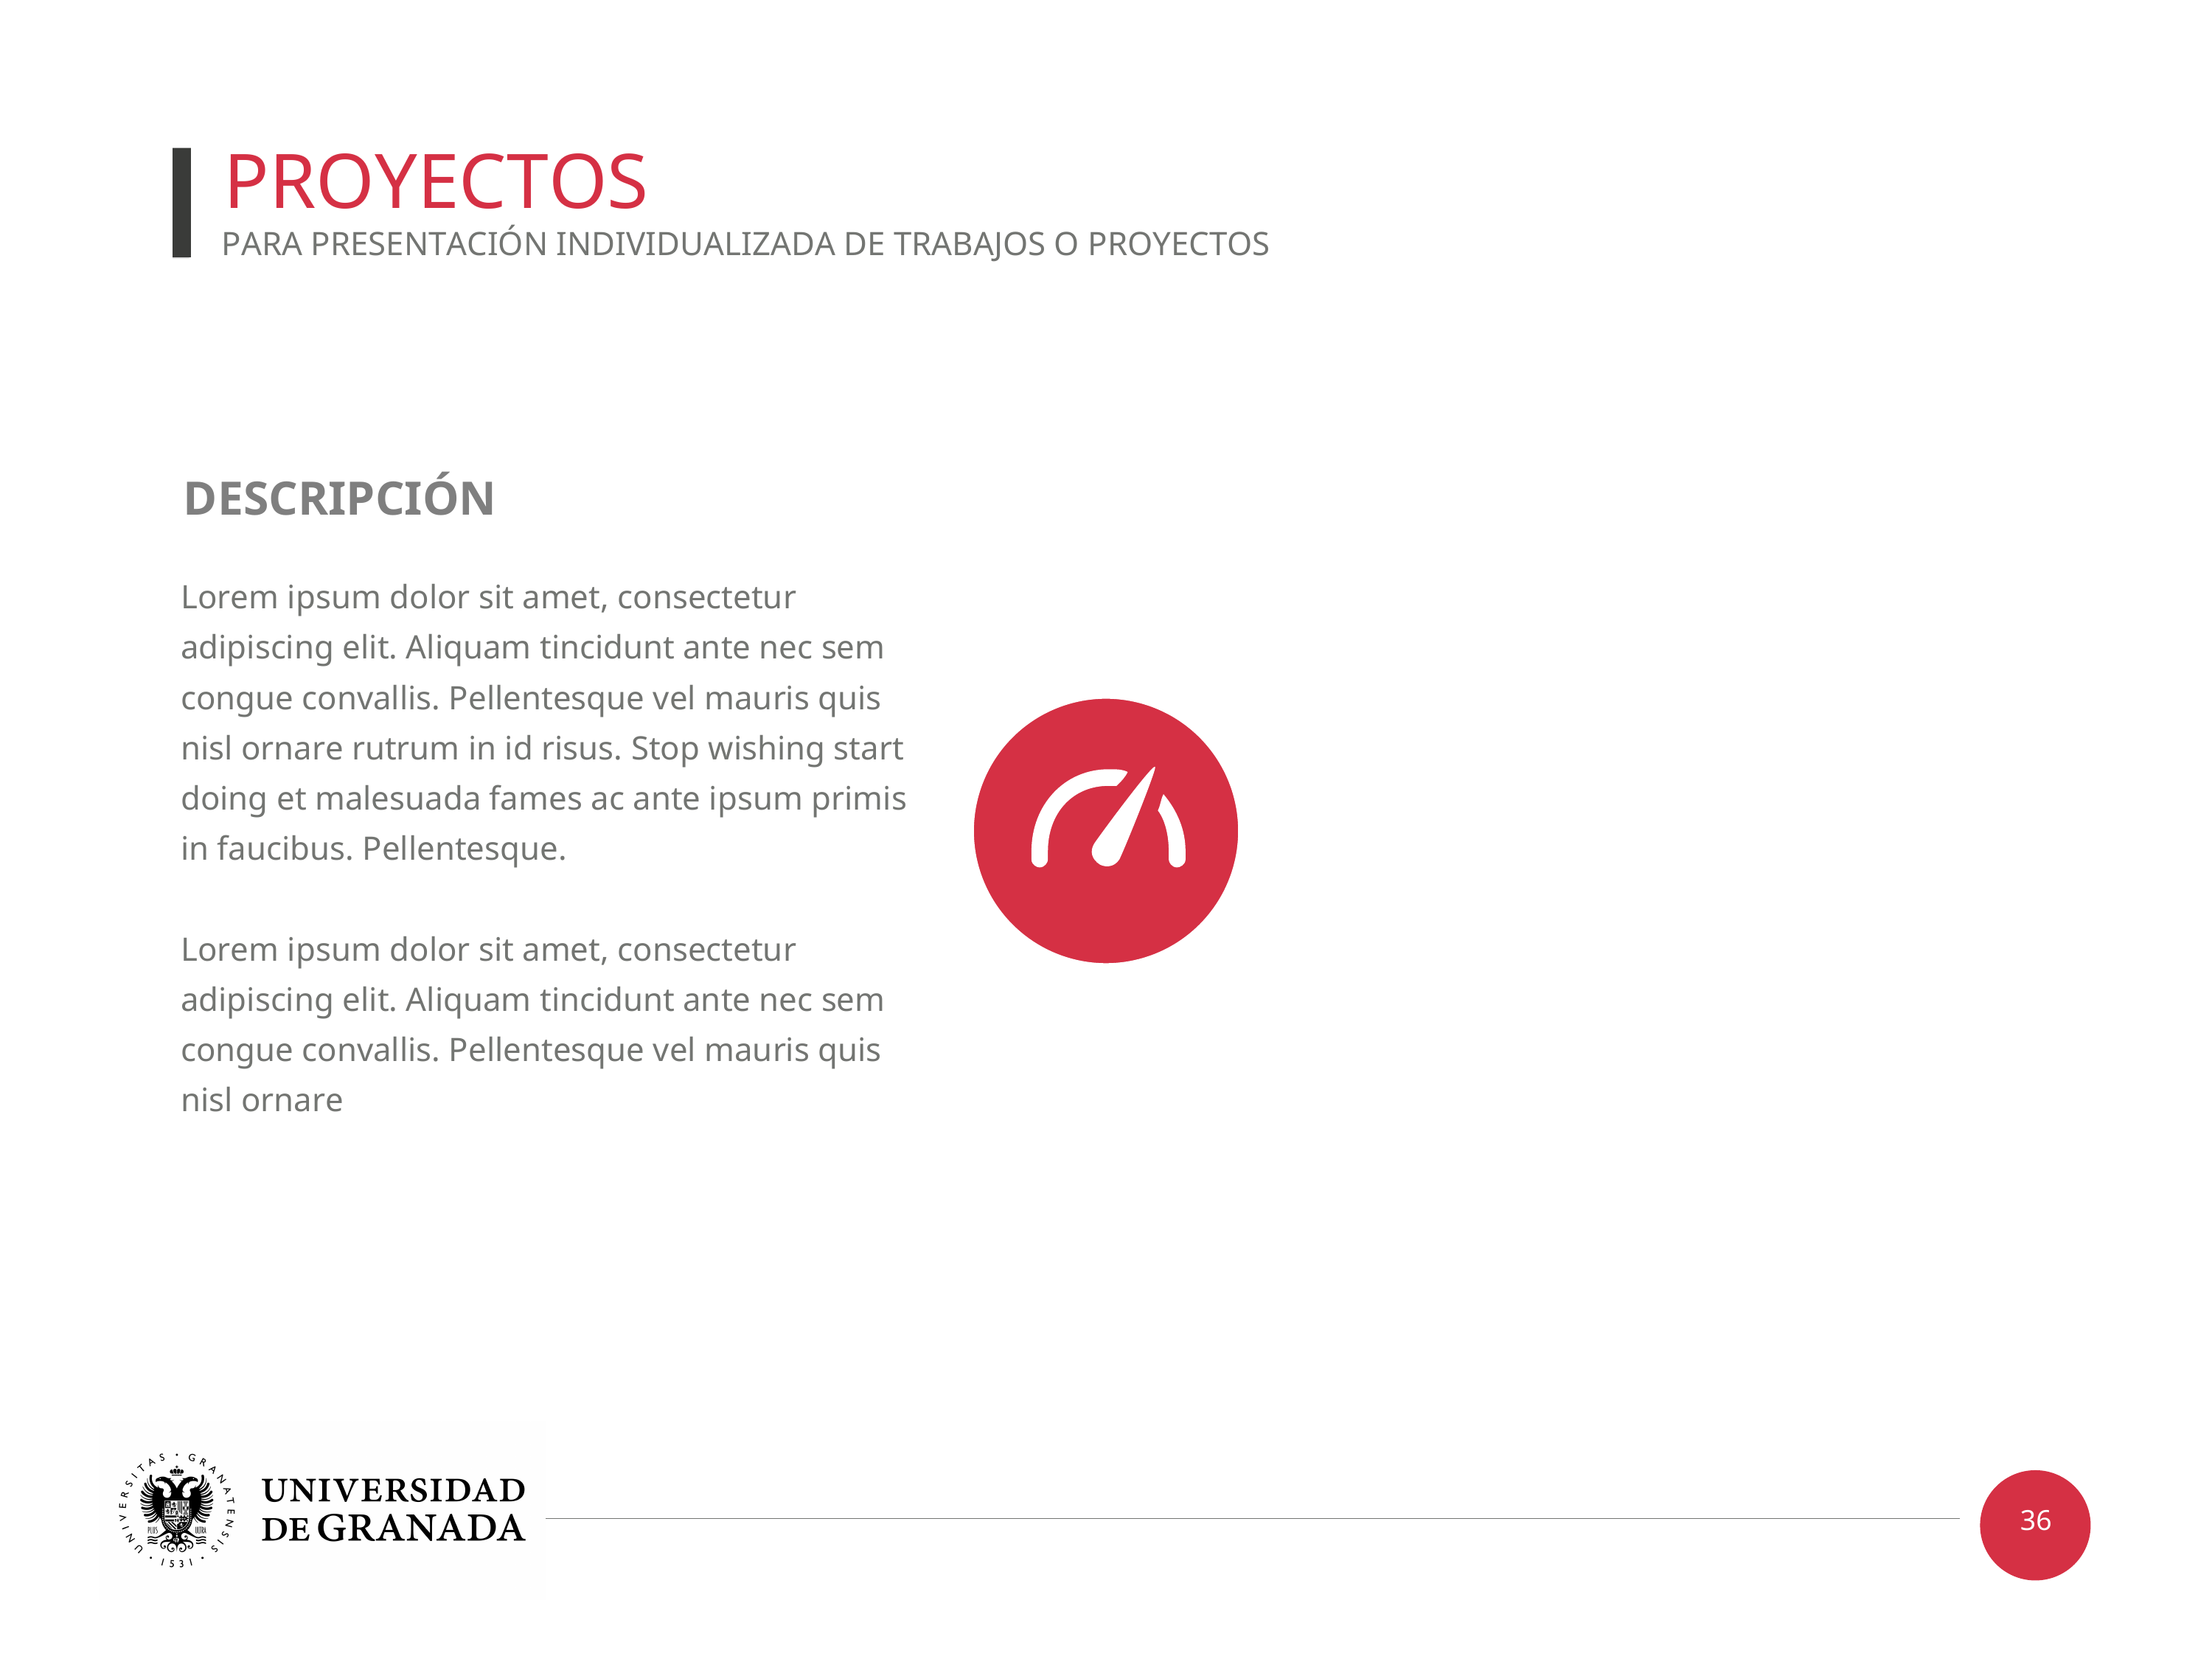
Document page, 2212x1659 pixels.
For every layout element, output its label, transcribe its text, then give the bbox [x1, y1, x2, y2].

text_box [173, 147, 191, 257]
text_box Lorem ipsum dolor sit amet, consectetur adipiscing elit. Aliquam tincidunt ante nec sem congue convallis. Pellentesque vel mauris quis nisl ornare rutrum in id risus. Stop wishing start doing et malesuada fames ac ante ipsum primis in faucibus. Pellentesque. Lorem ipsum dolor sit amet, consectetur adipiscing elit. Aliquam tincidunt ante nec sem congue convallis. Pellentesque vel mauris quis nisl ornare [173, 560, 937, 1123]
text_box PARA PRESENTACIÓN INDIVIDUALIZADA DE TRABAJOS O PROYECTOS [210, 218, 2061, 268]
picture [99, 1421, 546, 1600]
text_box PROYECTOS [212, 127, 2063, 229]
text_box DESCRIPCIÓN [173, 456, 765, 537]
text_box [969, 694, 1243, 968]
